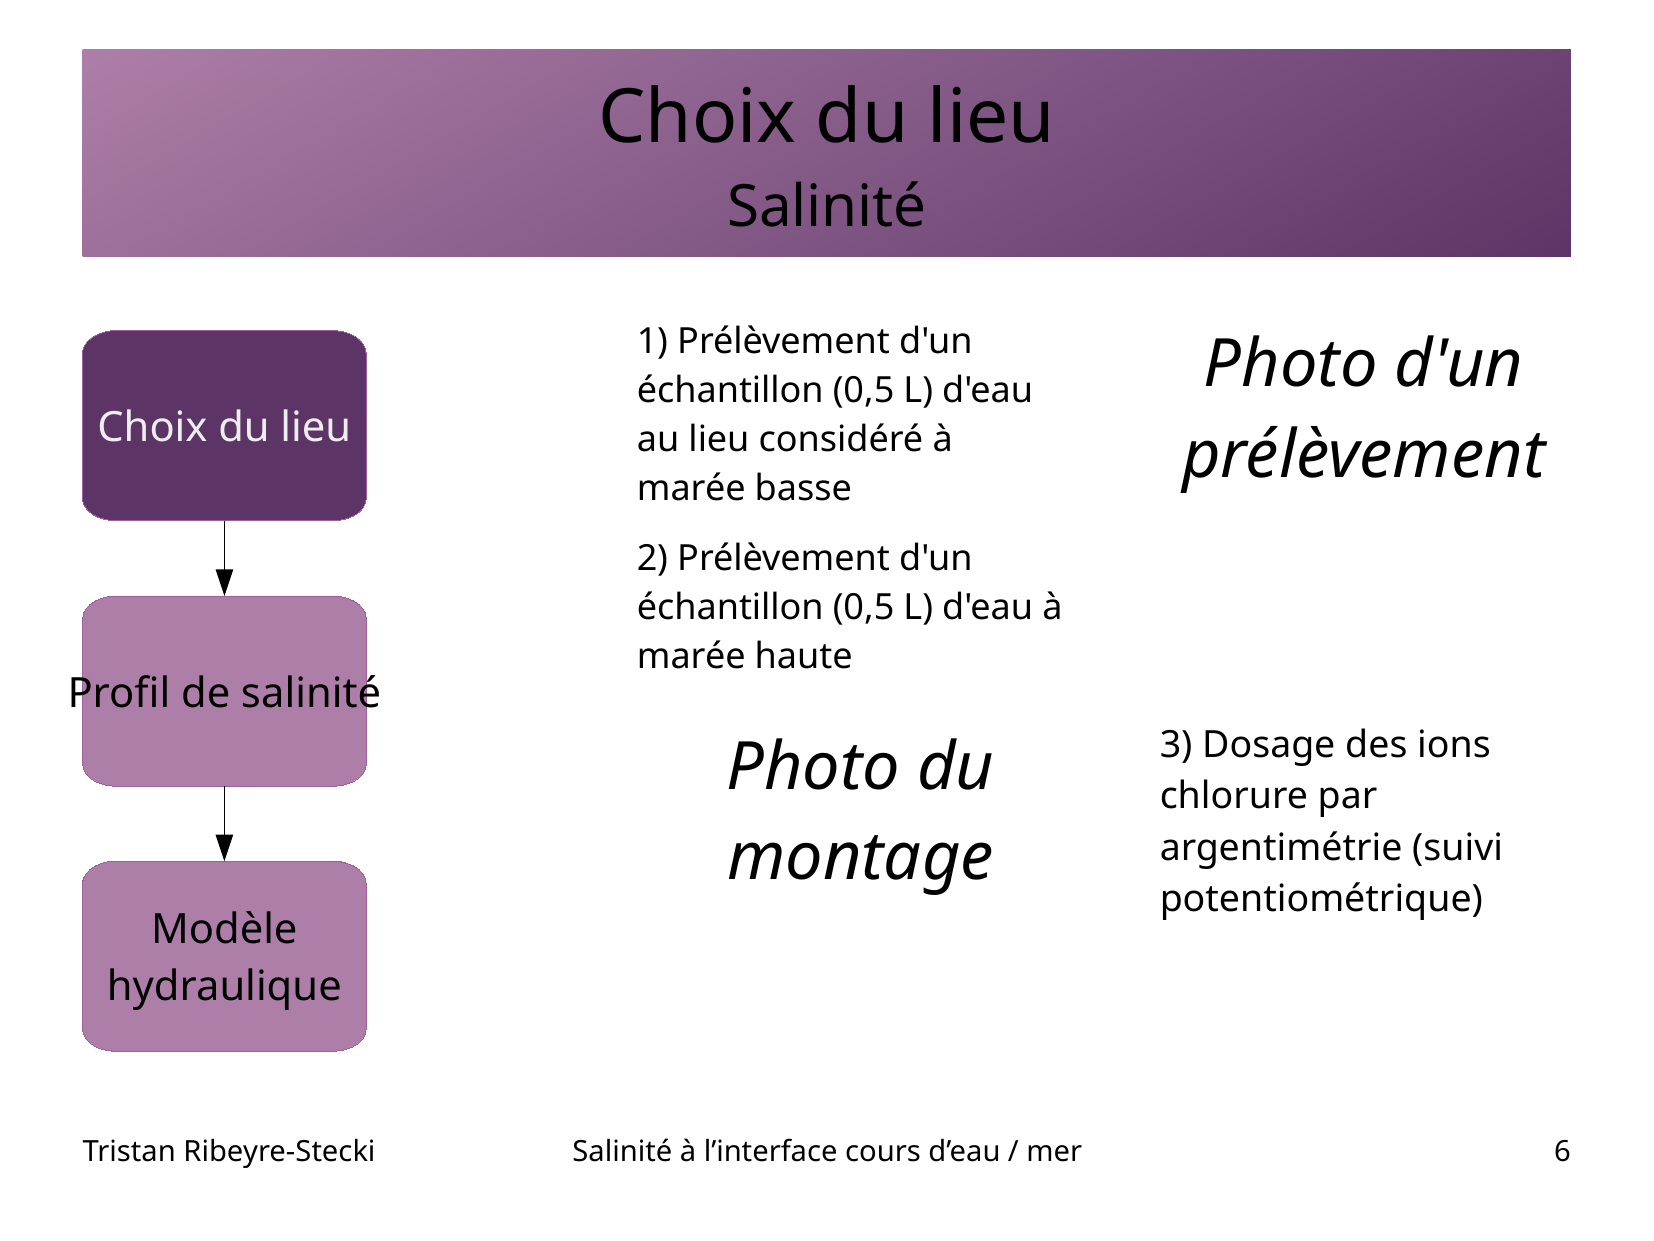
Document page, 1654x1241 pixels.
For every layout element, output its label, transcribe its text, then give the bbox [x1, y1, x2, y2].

list 1) Prélèvement d'un échantillon (0,5 L) d'eau au lieu considéré à marée basse 2) Prélèvement d'un échantillon (0,5 L) d'eau à marée haute [585, 314, 1065, 683]
text_box Choix du lieu [82, 330, 367, 521]
text_box Modèle hydraulique [82, 861, 367, 1052]
list 3) Dosage des ions chlorure par argentimétrie (suivi potentiométrique) [1088, 717, 1569, 1087]
list Photo d'un prélèvement [1088, 314, 1569, 683]
title Choix du lieu Salinité [82, 49, 1571, 257]
text_box Profil de salinité [82, 596, 367, 787]
list Photo du montage [585, 717, 1065, 1087]
